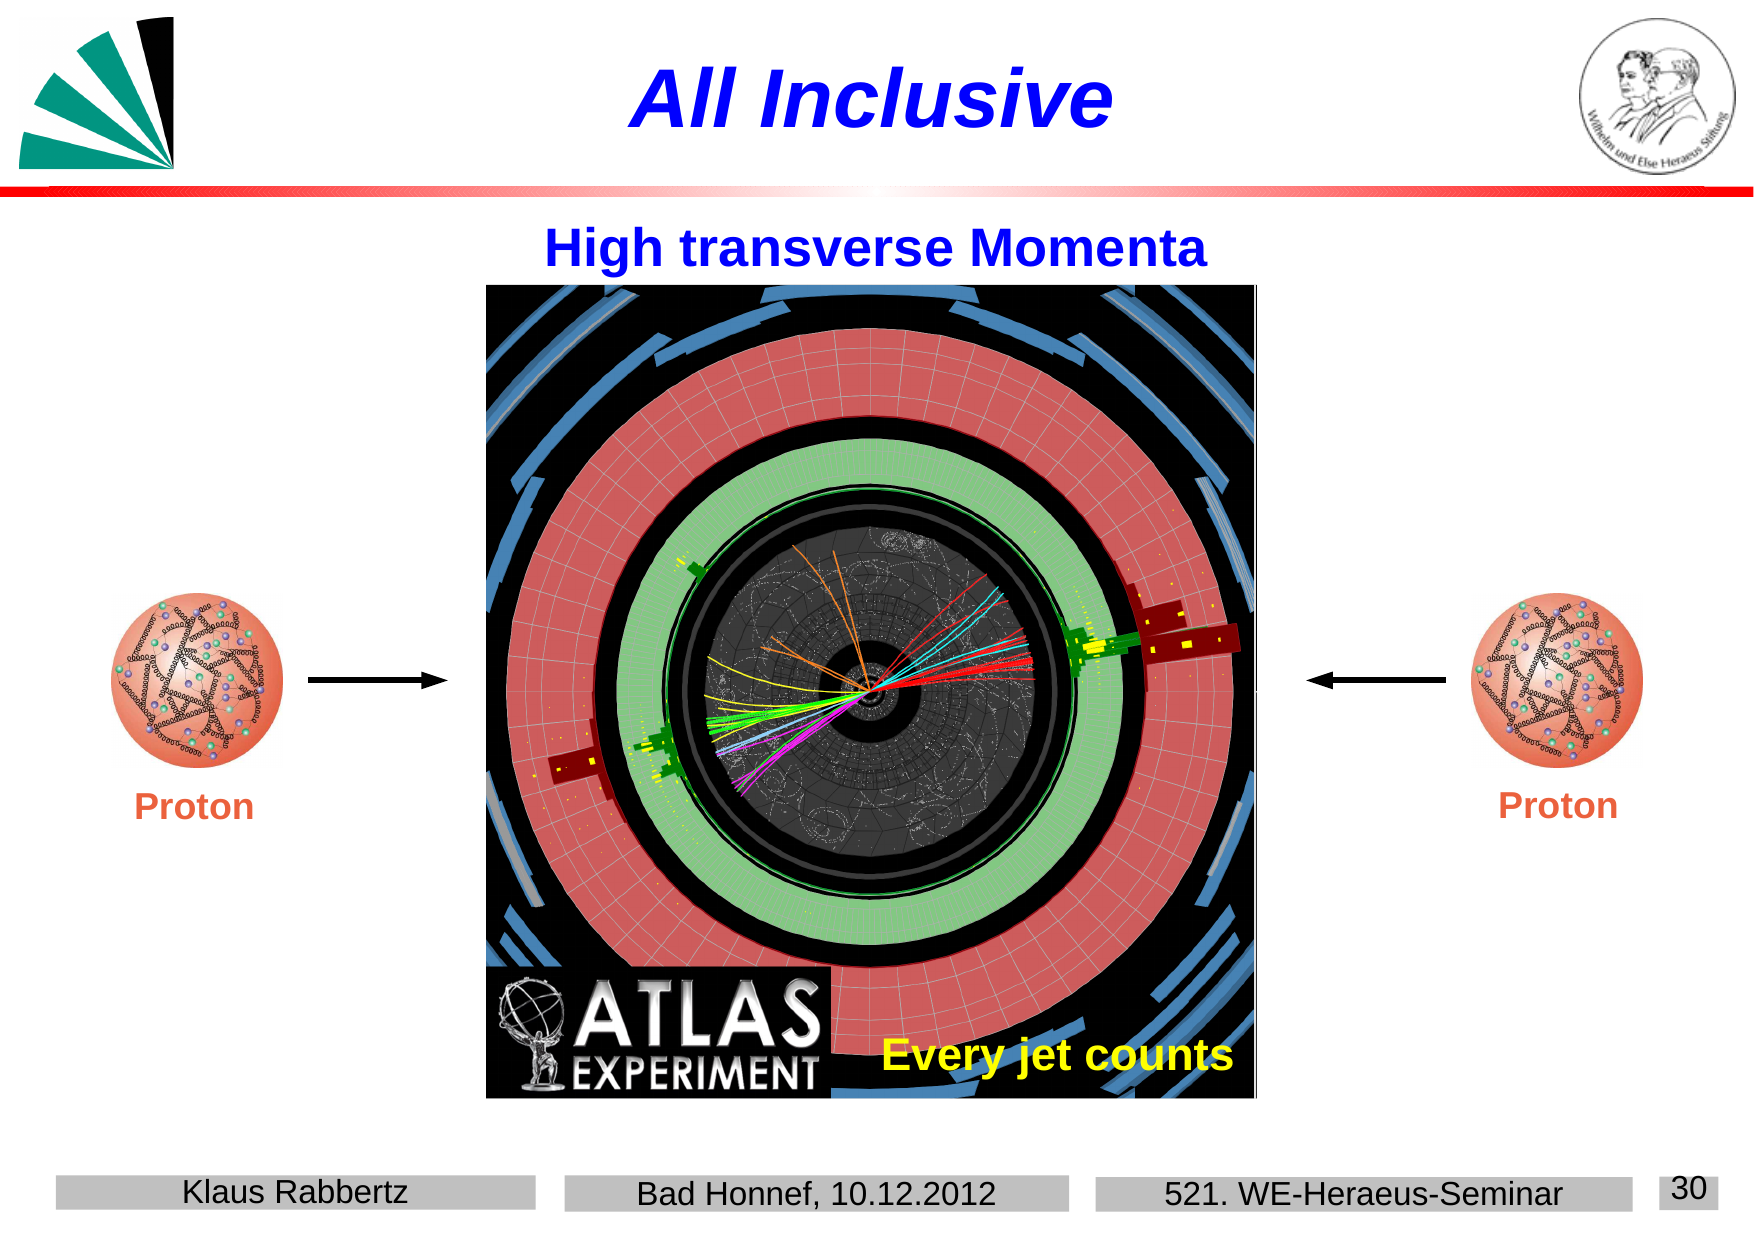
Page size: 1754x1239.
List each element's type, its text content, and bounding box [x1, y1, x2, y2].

picture [111, 593, 283, 769]
text_box High transverse Momenta [532, 212, 1221, 285]
picture [19, 17, 174, 171]
text_box Proton [122, 779, 269, 834]
title All Inclusive [220, 16, 1525, 182]
picture [1471, 593, 1643, 769]
text_box Every jet counts [869, 1022, 1247, 1086]
picture [1579, 18, 1736, 175]
picture [486, 284, 1257, 1099]
text_box Proton [1486, 778, 1632, 834]
